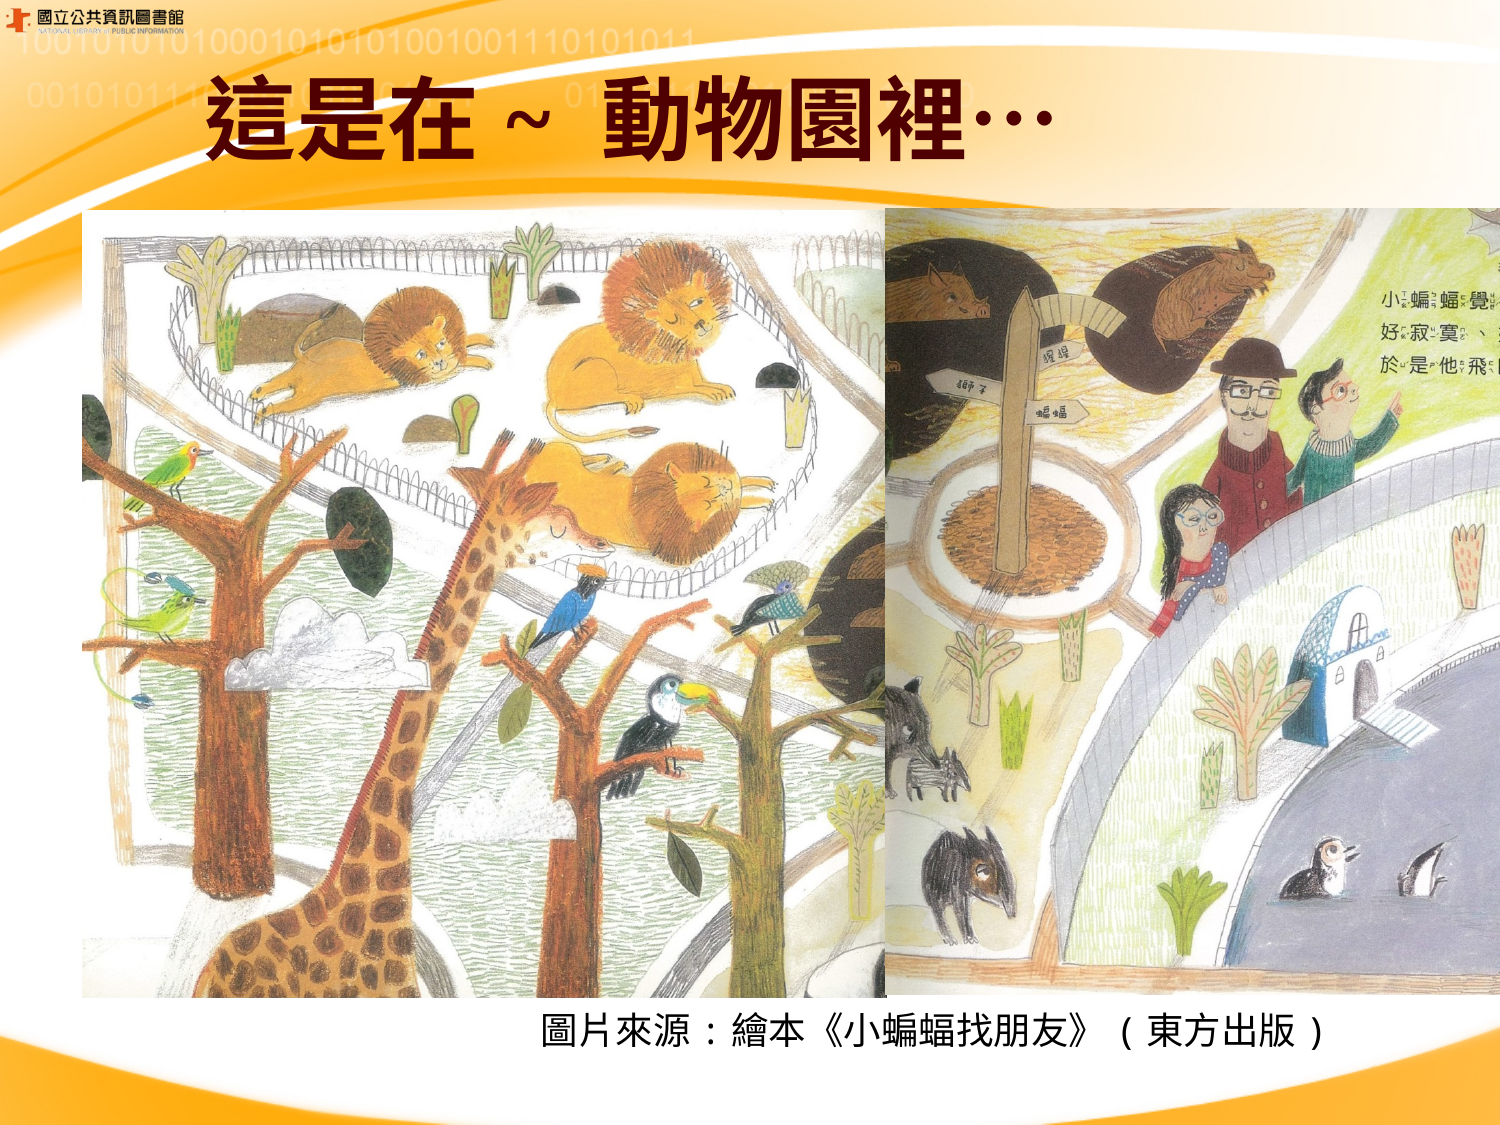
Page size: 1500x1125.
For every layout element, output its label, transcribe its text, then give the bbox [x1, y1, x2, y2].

title 這是在~ [117, 23, 644, 210]
text_box 動物園裡… [587, 55, 1076, 180]
text_box 圖片來源:繪本《小蝙蝠找朋友》(東方出版) [525, 999, 1304, 1061]
picture [82, 208, 1500, 998]
